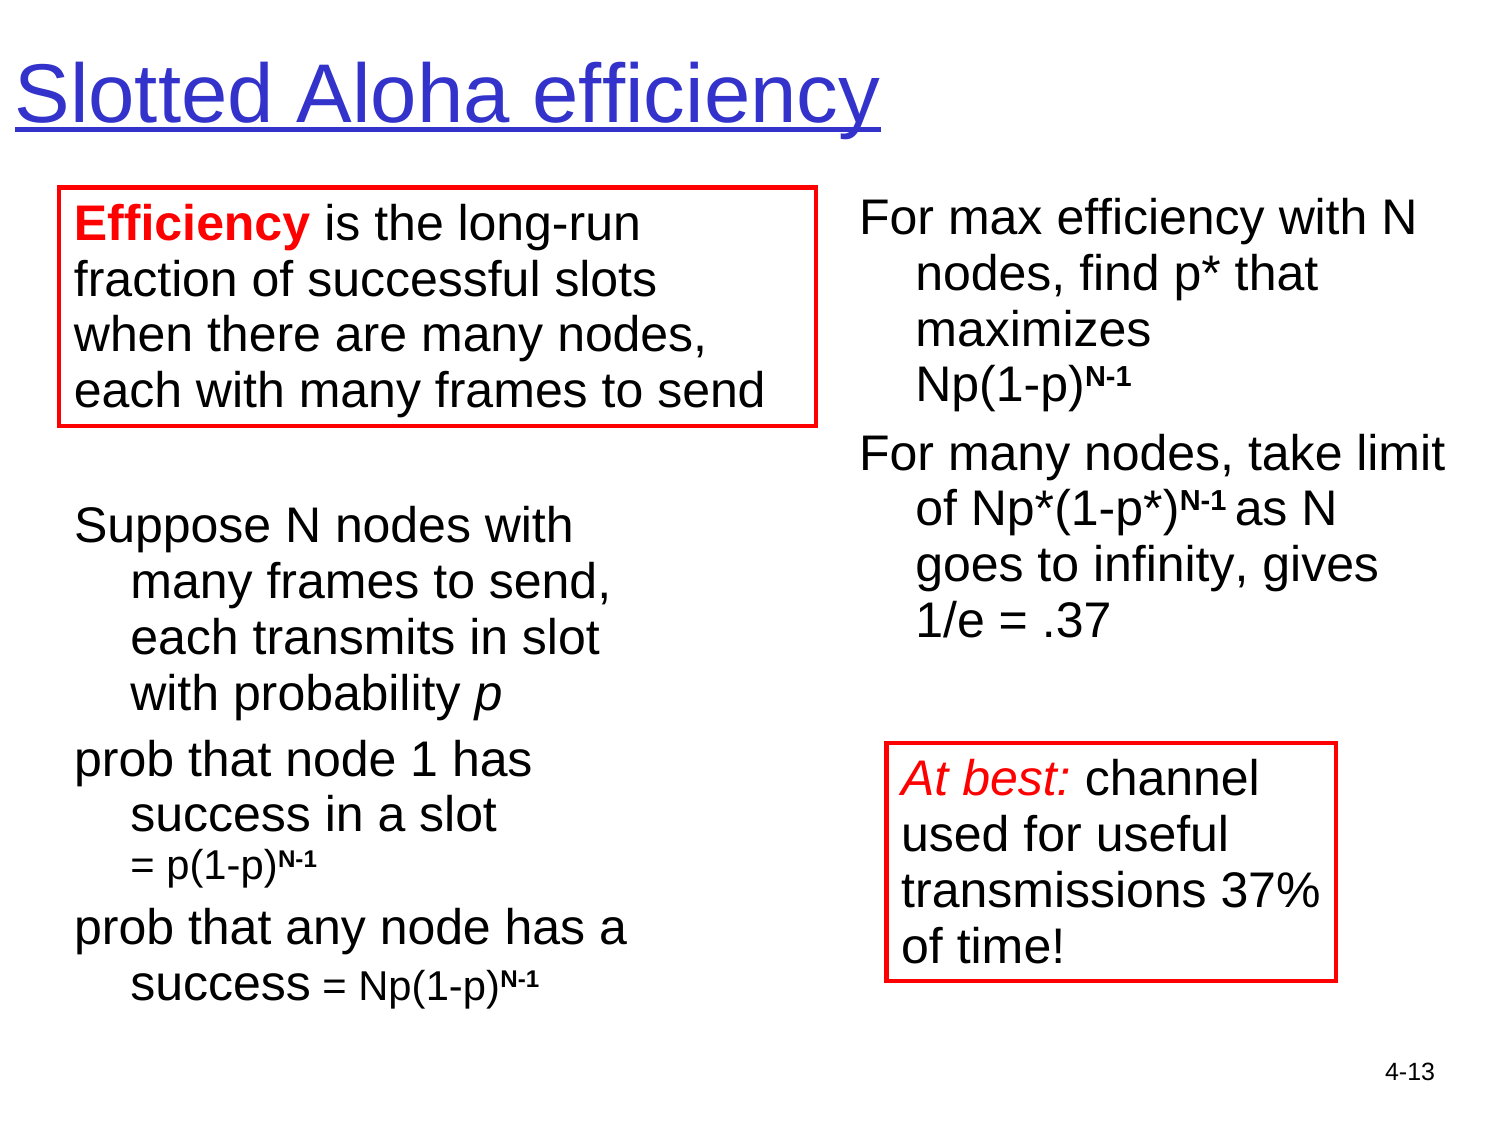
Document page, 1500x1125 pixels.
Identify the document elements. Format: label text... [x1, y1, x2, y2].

text_box At best: channel used for useful transmissions 37% of time! [886, 742, 1336, 982]
list For max efficiency with N nodes, find p* that maximizes Np(1-p)N-1 For many nodes, take limit of Np*(1-p*)N-1 as N goes to infinity, gives 1/e = .37 [844, 181, 1470, 701]
text_box Efficiency is the long-run fraction of successful slots when there are many nodes, each with many frames to send [59, 187, 817, 426]
list Suppose N nodes with many frames to send, each transmits in slot with probability p prob that node 1 has success in a slot = p(1-p)N-1 prob that any node has a success = Np(1-p)N-1 [59, 489, 685, 1125]
title Slotted Aloha efficiency [0, 0, 1276, 188]
